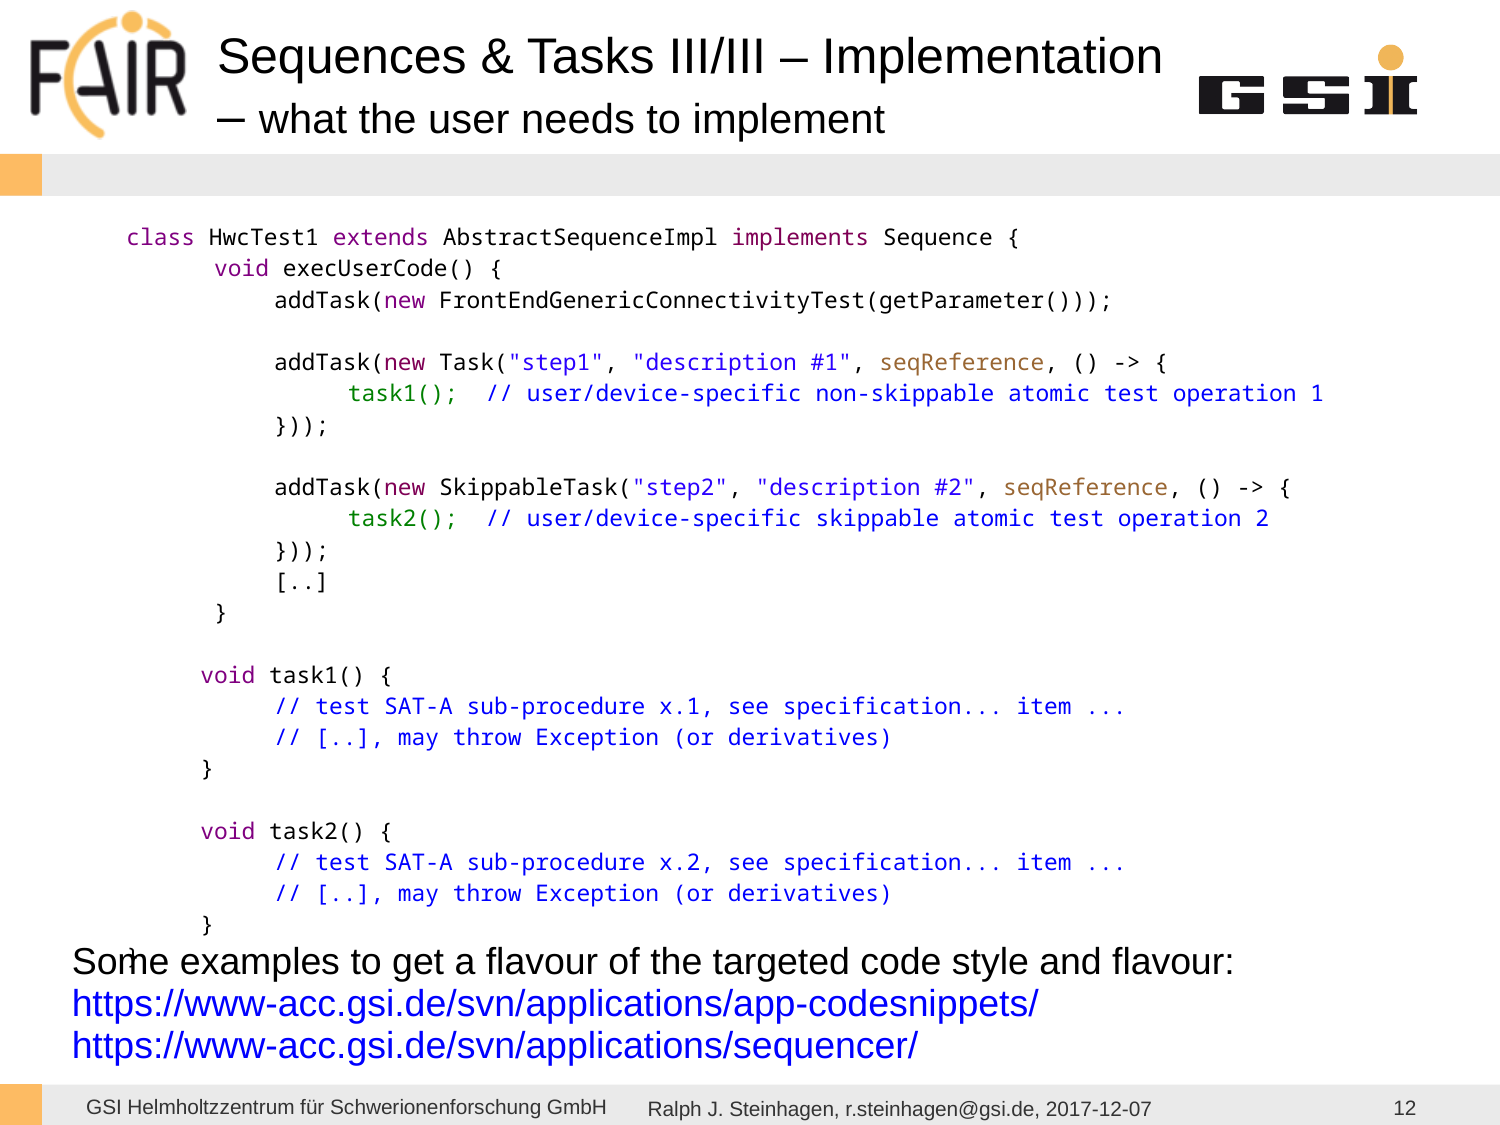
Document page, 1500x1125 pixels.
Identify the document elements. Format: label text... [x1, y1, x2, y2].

text_box Some examples to get a flavour of the targeted code style and flavour:https://www-acc.gsi.de/svn/applications/app-codesnippets/https://www-acc.gsi.de/svn/applications/sequencer/ [57, 933, 1288, 1073]
picture [1197, 42, 1419, 117]
title Sequences & Tasks III/III – Implementation – what the user needs to implement [217, 20, 1180, 147]
picture [30, 9, 187, 141]
text_box class HwcTest1 extends AbstractSequenceImpl implements Sequence { void execUserCode() { addTask(new FrontEndGenericConnectivityTest(getParameter())); addTask(new Task("step1", "description #1", seqReference, () -> { task1(); // user/device-specific non-skippable atomic test operation 1 })); addTask(new SkippableTask("step2", "description #2", seqReference, () -> { task2(); // user/device-specific skippable atomic test operation 2 })); [..] } void task1() { // test SAT-A sub-procedure x.1, see specification... item ... // [..], may throw Exception (or derivatives) } void task2() { // test SAT-A sub-procedure x.2, see specification... item ... // [..], may throw Exception (or derivatives) } } [111, 213, 1377, 931]
